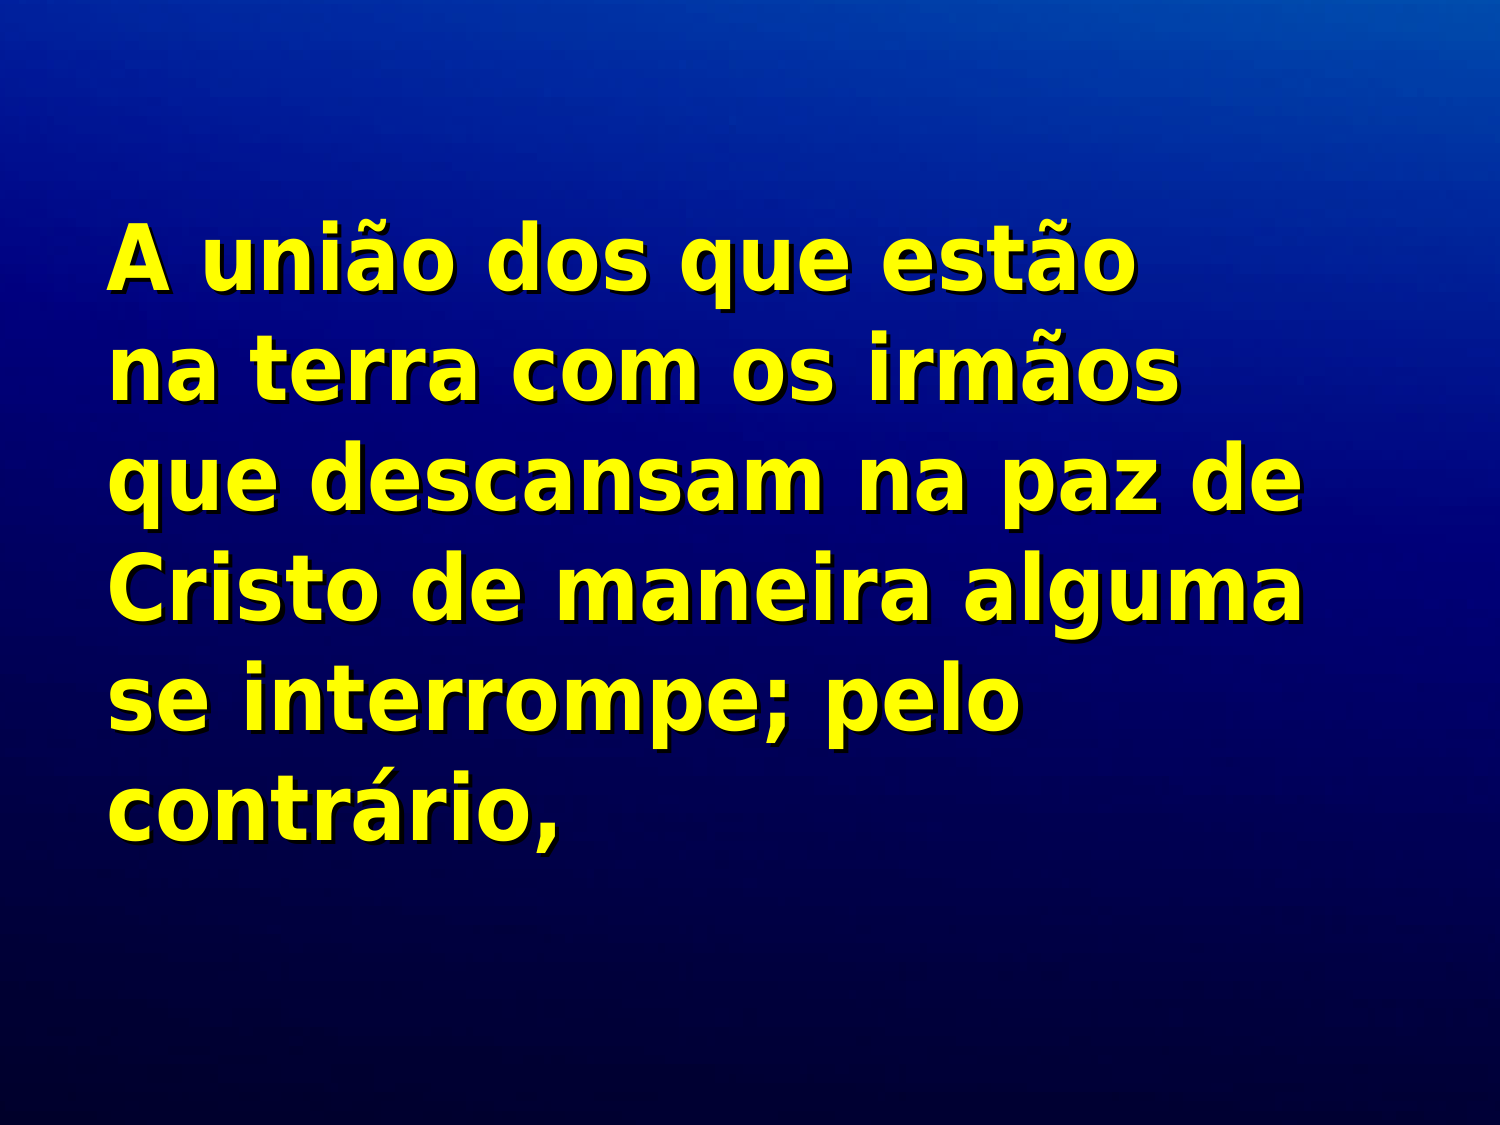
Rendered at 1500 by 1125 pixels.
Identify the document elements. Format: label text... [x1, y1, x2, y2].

text_box A união dos que estão na terra com os irmãos que descansam na paz de Cristo de maneira alguma se interrompe; pelo contrário, [92, 82, 1418, 1040]
picture [0, 0, 1500, 1125]
